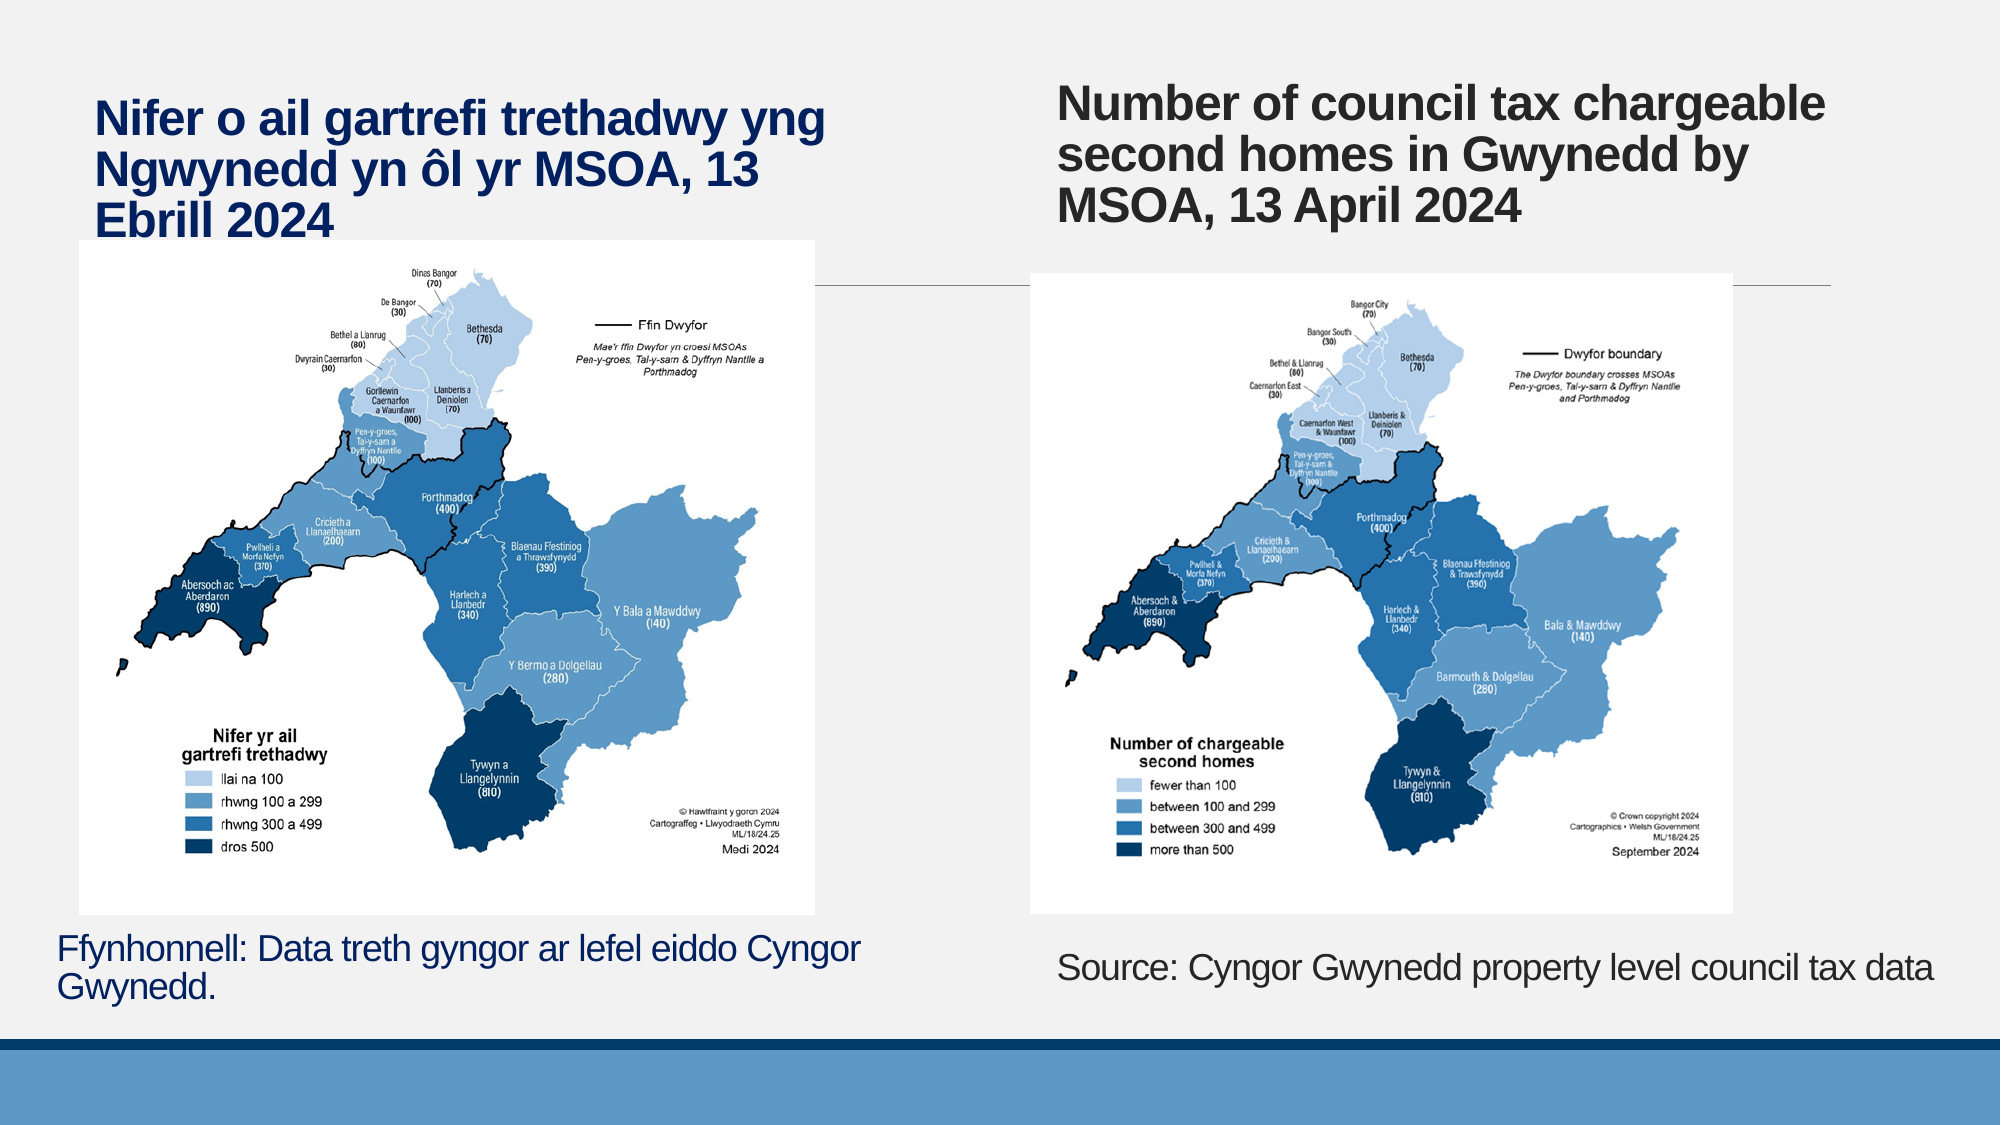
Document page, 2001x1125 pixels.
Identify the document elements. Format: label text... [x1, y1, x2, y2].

text_box Ffynhonnell: Data treth gyngor ar lefel eiddo Cyngor Gwynedd. [41, 881, 1001, 1057]
picture [1030, 273, 1733, 915]
picture [79, 240, 815, 881]
text_box Number of council tax chargeable second homes in Gwynedd by MSOA, 13 April 2024 [1041, 68, 1891, 244]
title Nifer o ail gartrefi trethadwy yng Ngwynedd yn ôl yr MSOA, 13 Ebrill 2024 [79, 68, 906, 274]
text_box Source: Cyngor Gwynedd property level council tax data [1041, 881, 2000, 1057]
